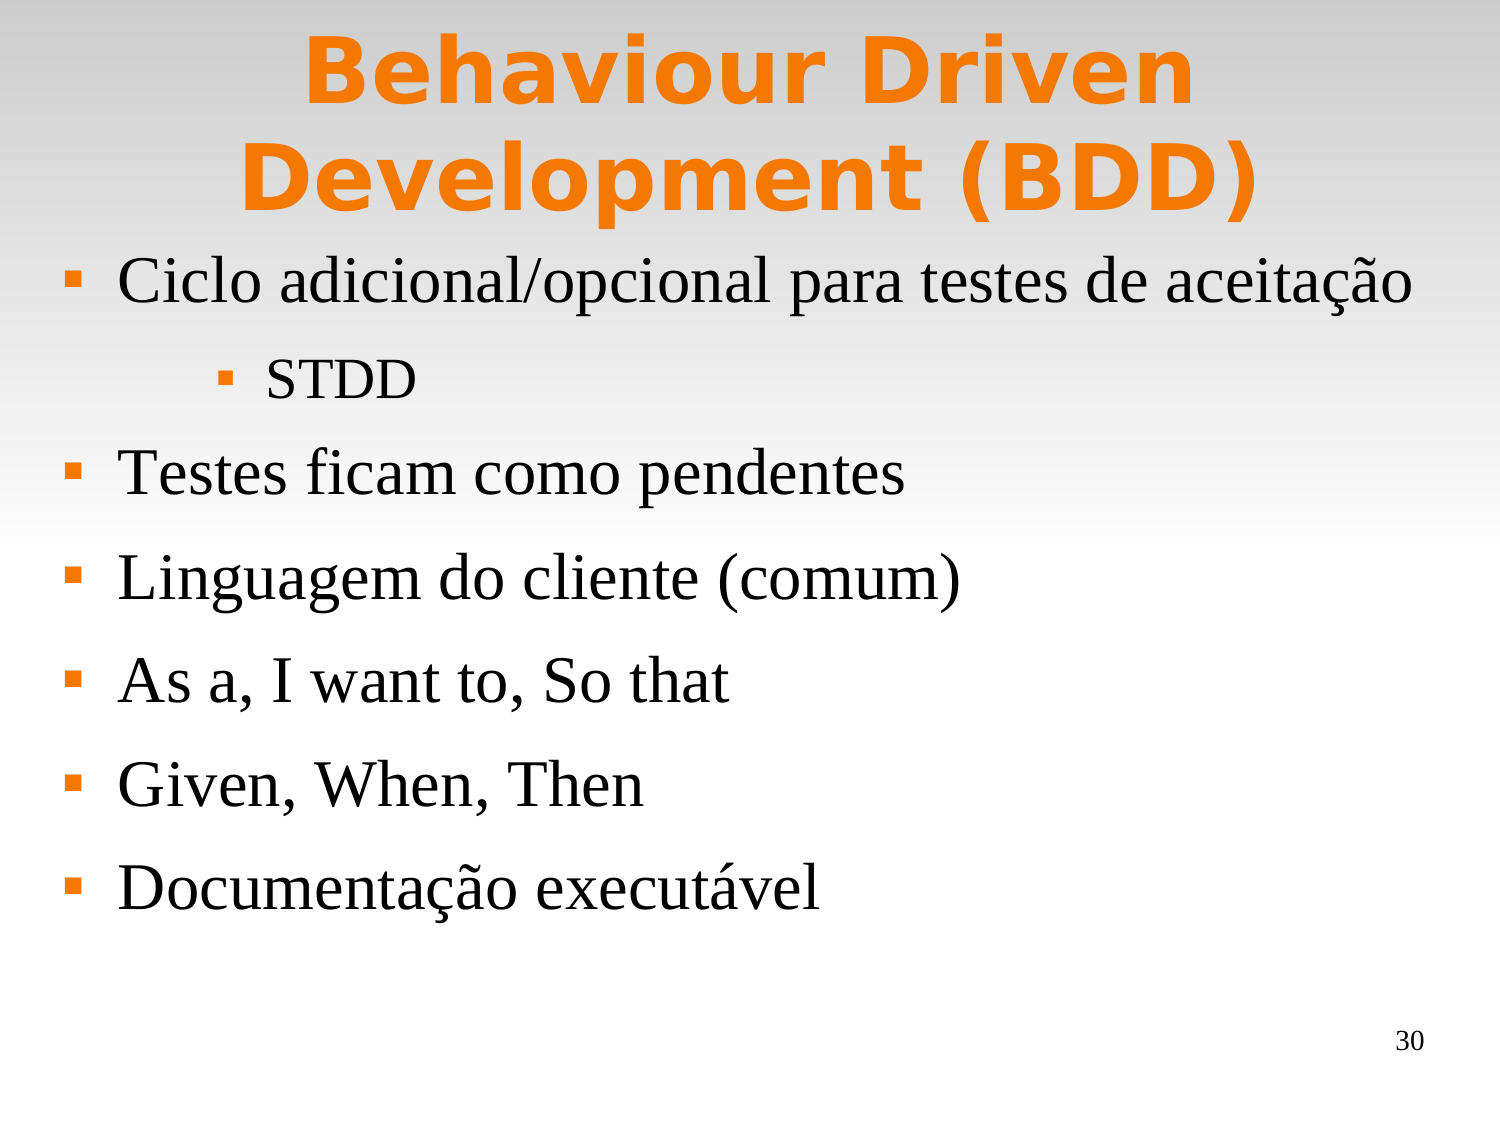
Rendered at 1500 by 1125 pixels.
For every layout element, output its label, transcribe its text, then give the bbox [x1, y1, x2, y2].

list Ciclo adicional/opcional para testes de aceitação STDD Testes ficam como pendentes Linguagem do cliente (comum)‏ As a, I want to, So that Given, When, Then Documentação executável [29, 243, 1471, 1033]
title Behaviour Driven Development (BDD)‏ [29, 17, 1471, 232]
